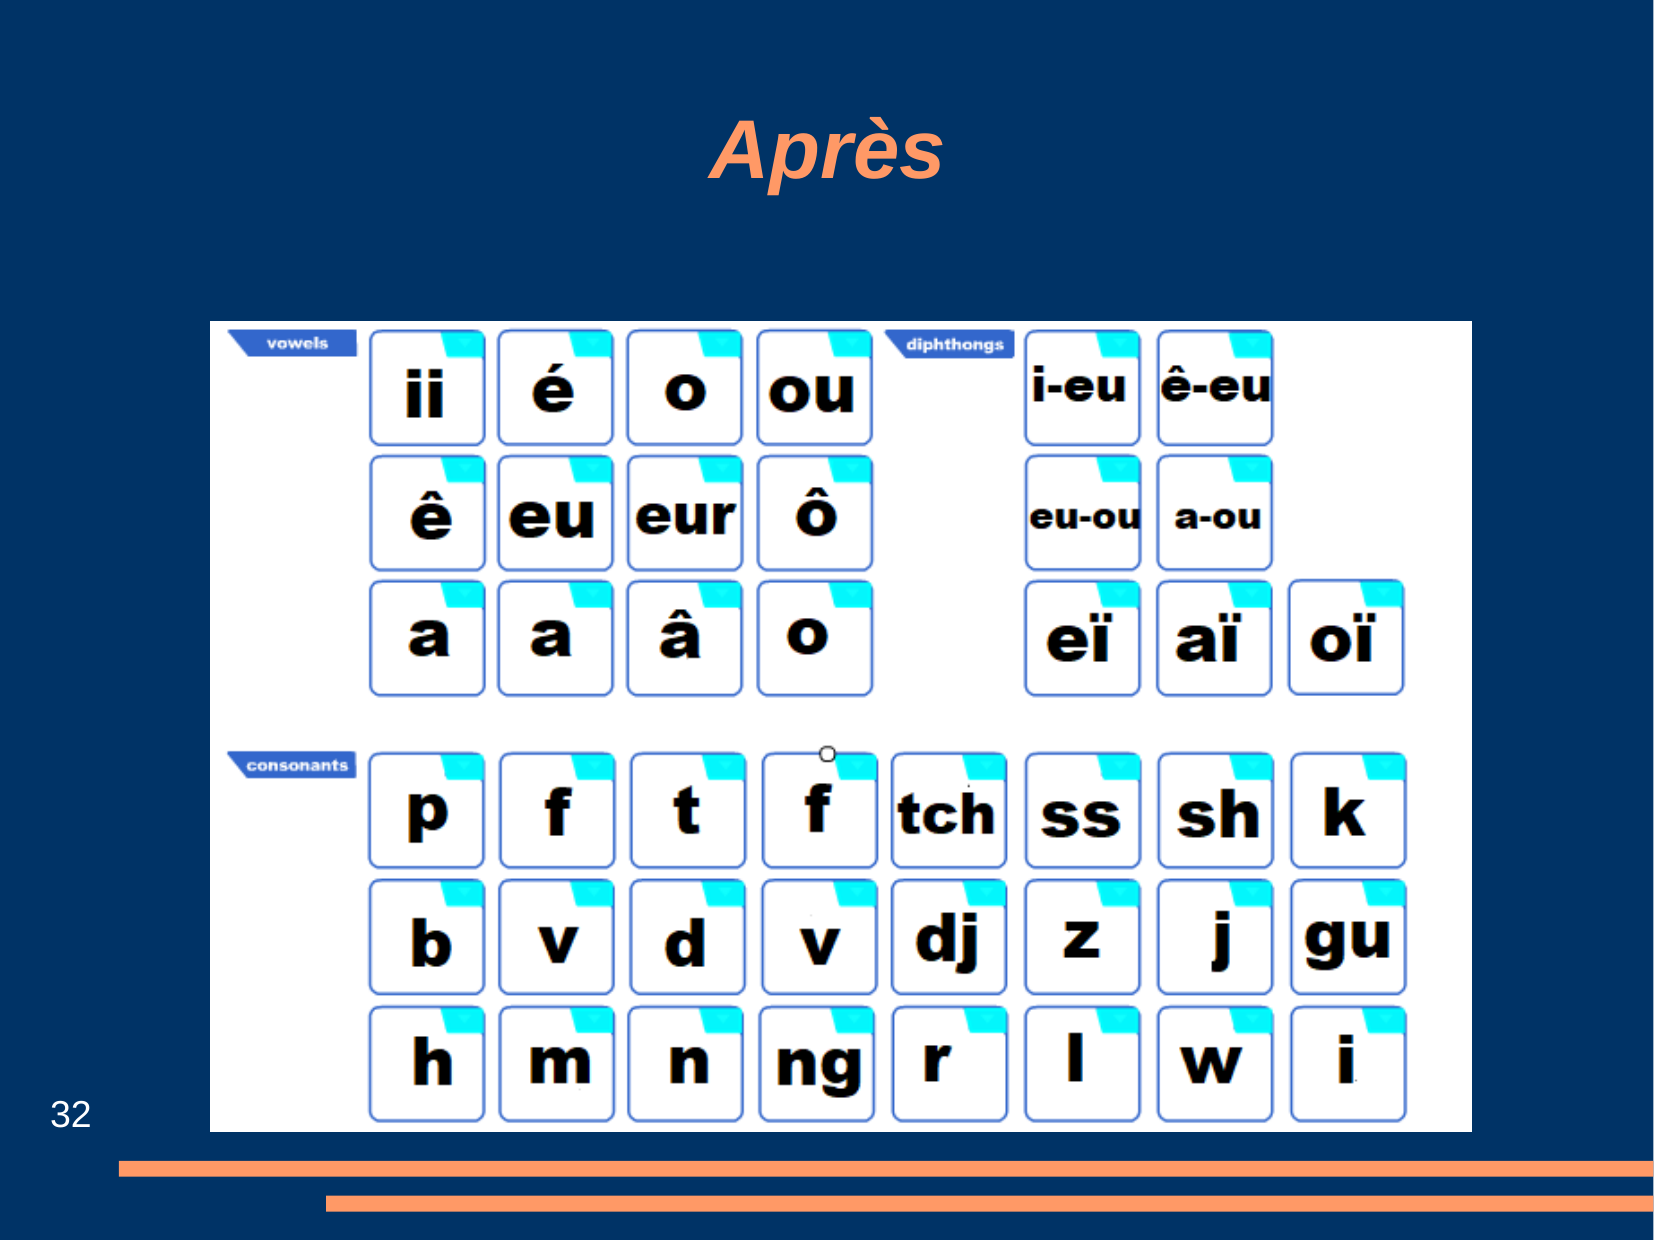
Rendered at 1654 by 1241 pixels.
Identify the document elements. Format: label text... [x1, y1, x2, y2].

picture [210, 321, 1472, 1132]
title Après [121, 46, 1534, 254]
